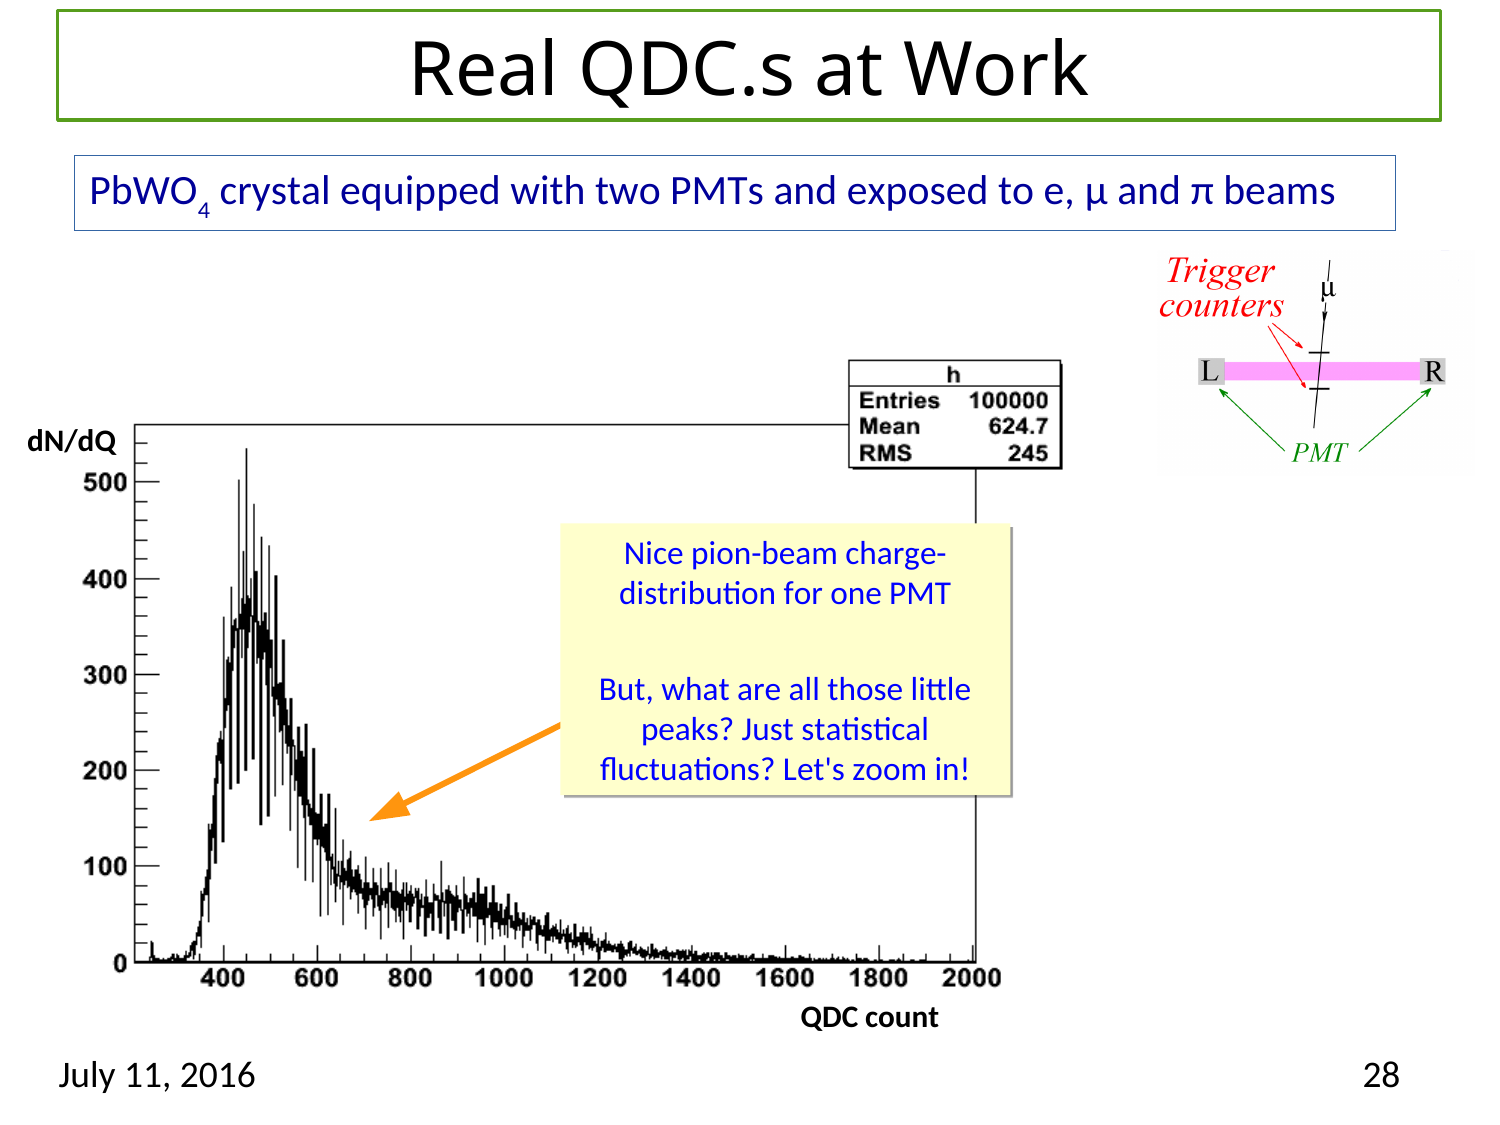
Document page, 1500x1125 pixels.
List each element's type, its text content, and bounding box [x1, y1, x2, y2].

picture [1157, 250, 1475, 476]
text_box Nice pion-beam charge-distribution for one PMT But, what are all those little peaks? Just statistical fluctuations? Let's zoom in! [560, 523, 1011, 796]
text_box PbWO4 crystal equipped with two PMTs and exposed to e, μ and π beams [74, 155, 1396, 231]
picture [30, 357, 1081, 1031]
text_box QDC count [785, 989, 1011, 1042]
title Real QDC.s at Work [57, 10, 1441, 121]
text_box dN/dQ [12, 412, 163, 466]
